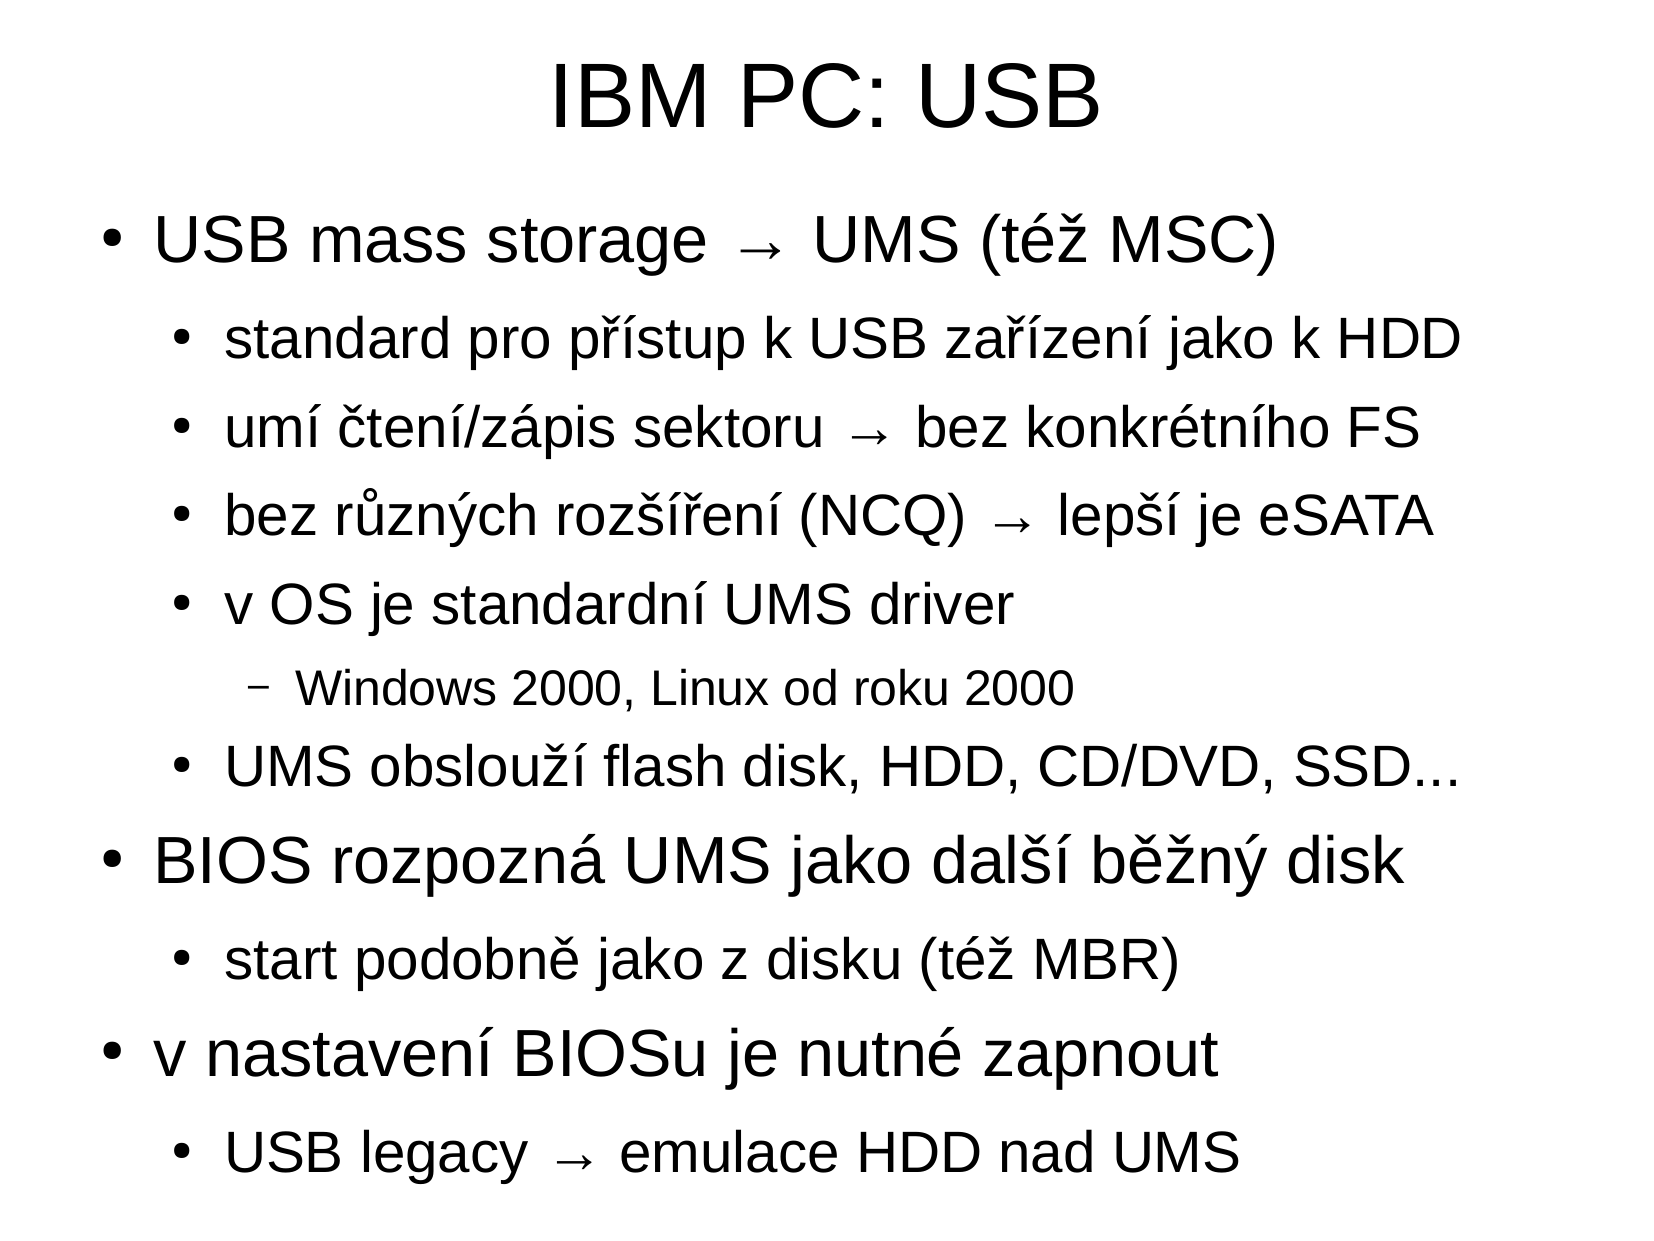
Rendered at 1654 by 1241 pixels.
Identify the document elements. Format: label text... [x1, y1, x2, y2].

list USB mass storage → UMS (též MSC) standard pro přístup k USB zařízení jako k HDD umí čtení/zápis sektoru → bez konkrétního FS bez různých rozšíření (NCQ) → lepší je eSATA v OS je standardní UMS driver Windows 2000, Linux od roku 2000 UMS obslouží flash disk, HDD, CD/DVD, SSD... BIOS rozpozná UMS jako další běžný disk start podobně jako z disku (též MBR) v nastavení BIOSu je nutné zapnout USB legacy → emulace HDD nad UMS [82, 201, 1571, 1185]
title IBM PC: USB [82, 0, 1571, 193]
